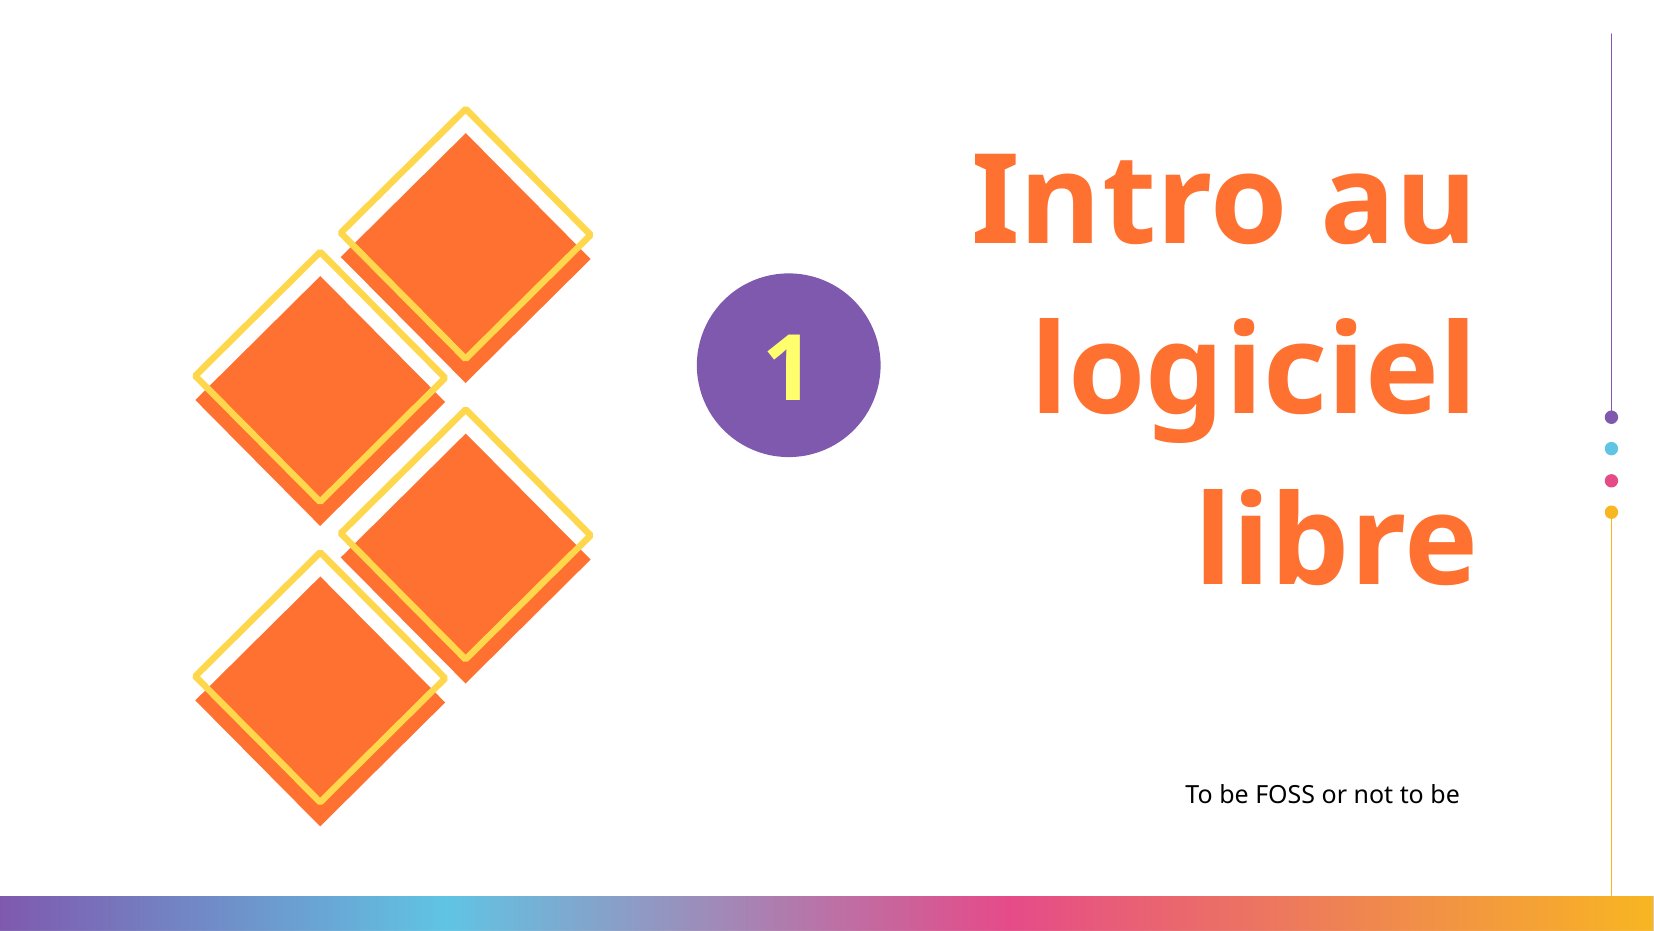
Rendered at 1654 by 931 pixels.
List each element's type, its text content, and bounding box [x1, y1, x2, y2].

text_box 1 [696, 273, 840, 458]
title To be FOSS or not to be [974, 706, 1461, 883]
picture [0, 896, 1654, 931]
title Intro au logiciel libre [840, 109, 1479, 622]
